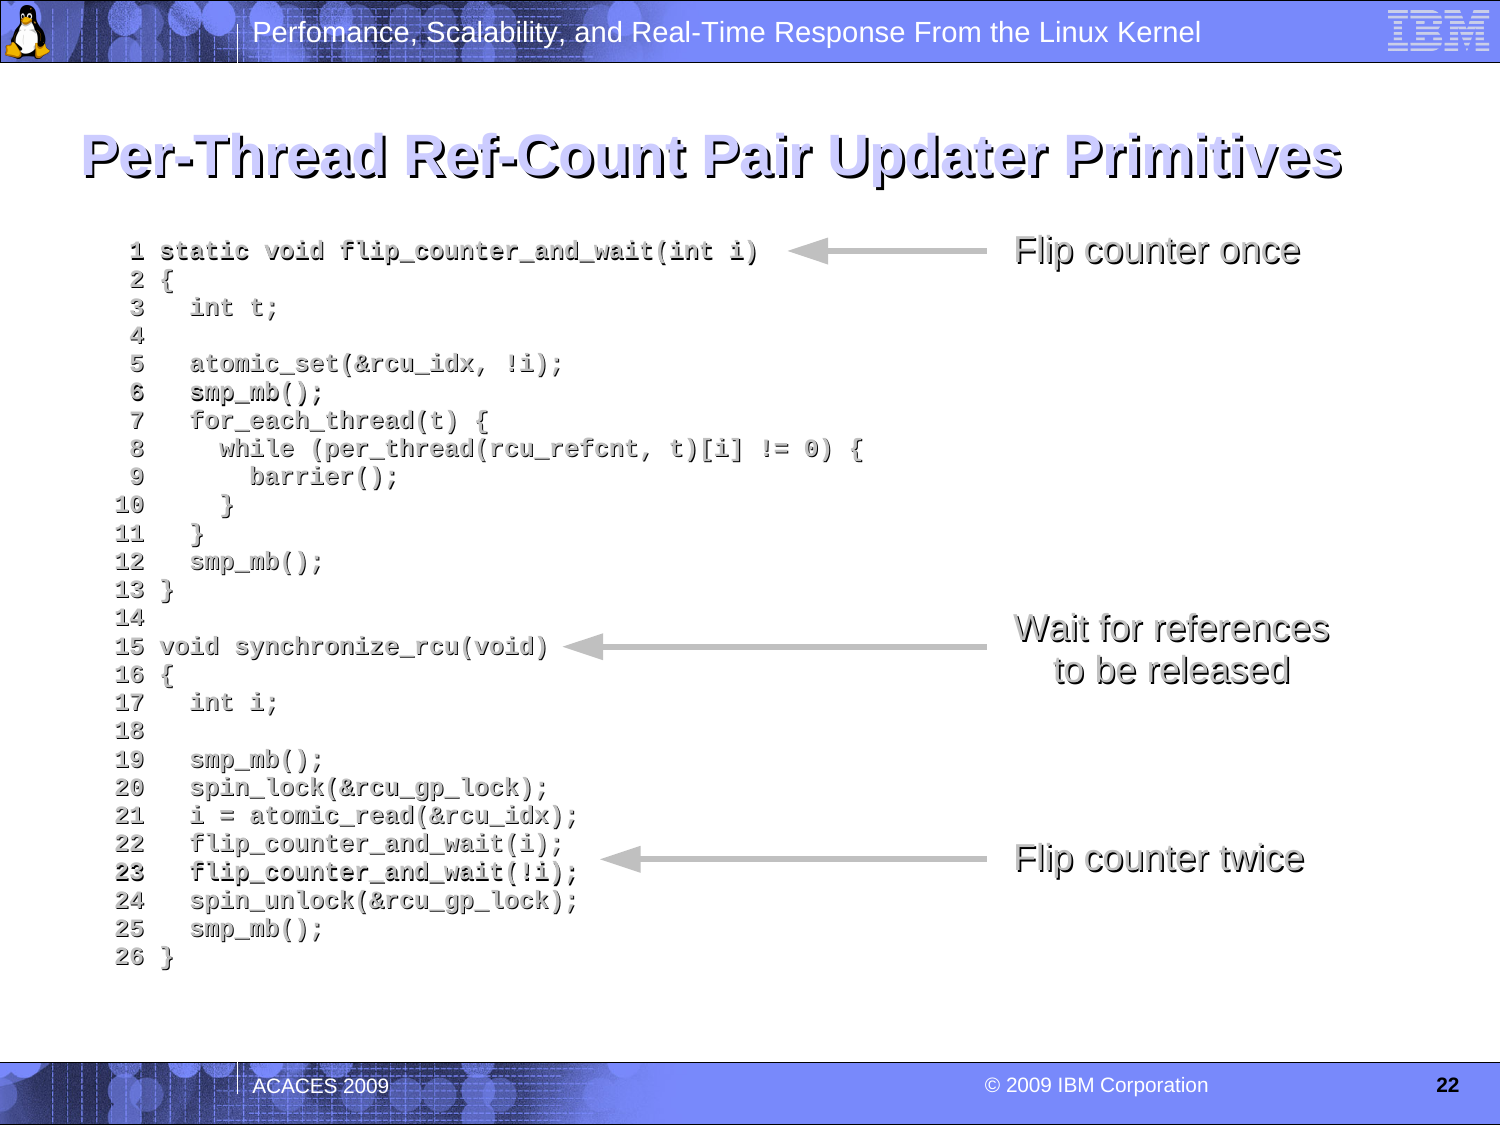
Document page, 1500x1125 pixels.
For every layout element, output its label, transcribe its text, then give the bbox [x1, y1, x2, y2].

picture [0, 1063, 1500, 1124]
list 1 static void flip_counter_and_wait(int i) 2 { 3 int t; 4 5 atomic_set(&rcu_idx, !i); 6 smp_mb(); 7 for_each_thread(t) { 8 while (per_thread(rcu_refcnt, t)[i] != 0) { 9 barrier(); 10 } 11 } 12 smp_mb(); 13 } 14 15 void synchronize_rcu(void) 16 { 17 int i; 18 19 smp_mb(); 20 spin_lock(&rcu_gp_lock); 21 i = atomic_read(&rcu_idx); 22 flip_counter_and_wait(i); 23 flip_counter_and_wait(!i); 24 spin_unlock(&rcu_gp_lock); 25 smp_mb(); 26 } [99, 238, 1389, 973]
text_box Flip counter once [998, 221, 1315, 279]
picture [1, 1, 1500, 62]
title Per-Thread Ref-Count Pair Updater Primitives [79, 116, 1433, 199]
text_box Wait for references to be released [998, 599, 1345, 699]
text_box Flip counter twice [998, 829, 1320, 887]
